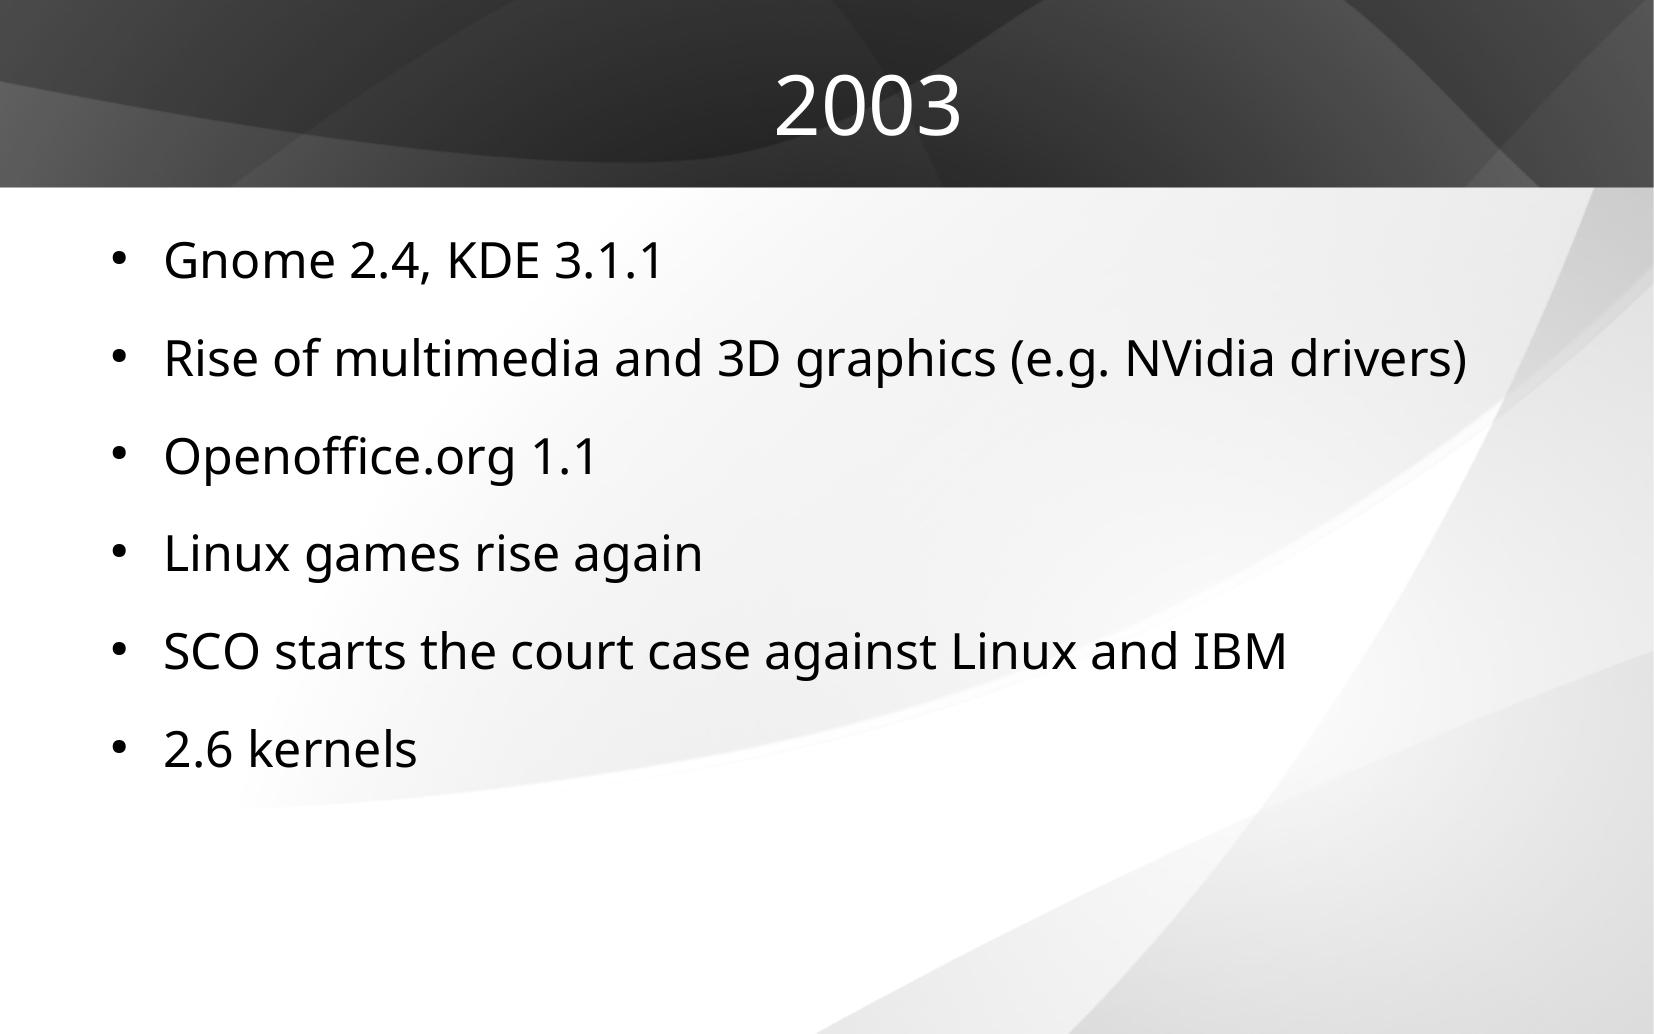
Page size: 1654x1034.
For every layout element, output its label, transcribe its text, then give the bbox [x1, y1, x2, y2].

title 2003 [124, 0, 1613, 208]
picture [0, 0, 1654, 1034]
list Gnome 2.4, KDE 3.1.1 Rise of multimedia and 3D graphics (e.g. NVidia drivers) Openoffice.org 1.1 Linux games rise again SCO starts the court case against Linux and IBM 2.6 kernels [75, 225, 1613, 1013]
